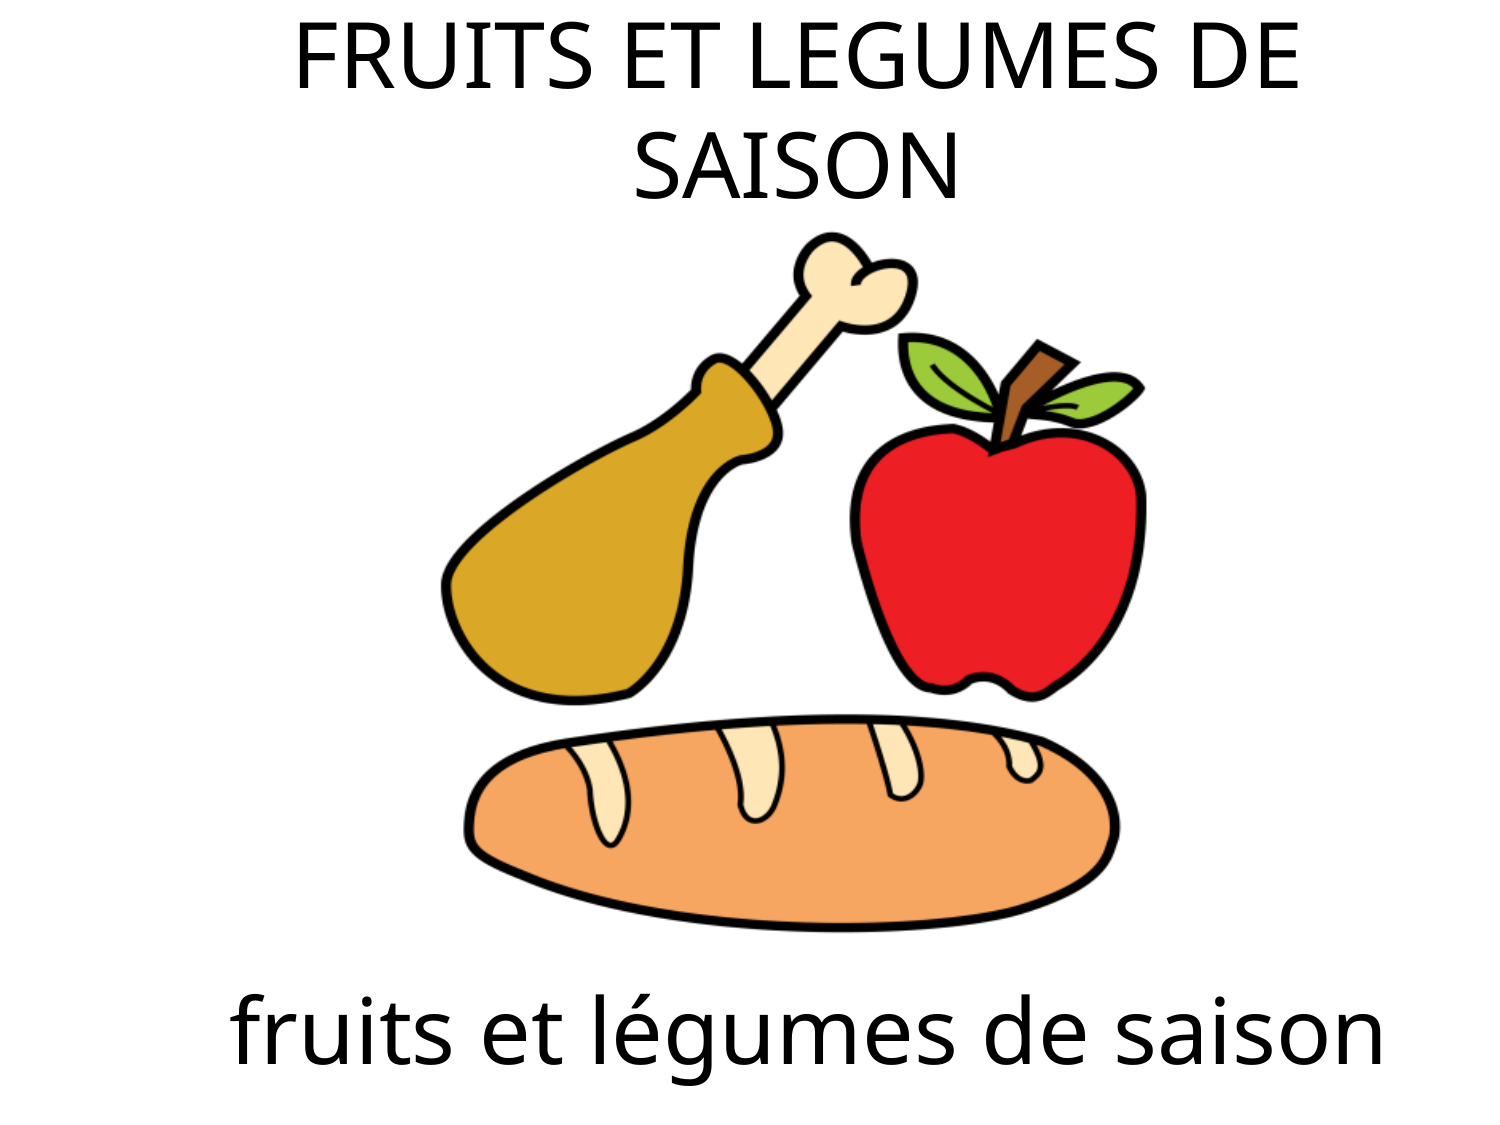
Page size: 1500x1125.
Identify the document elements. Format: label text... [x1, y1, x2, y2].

picture [395, 212, 1193, 953]
text_box fruits et légumes de saison [206, 964, 1414, 1092]
title FRUITS ET LEGUMES DE SAISON [194, 42, 1402, 171]
